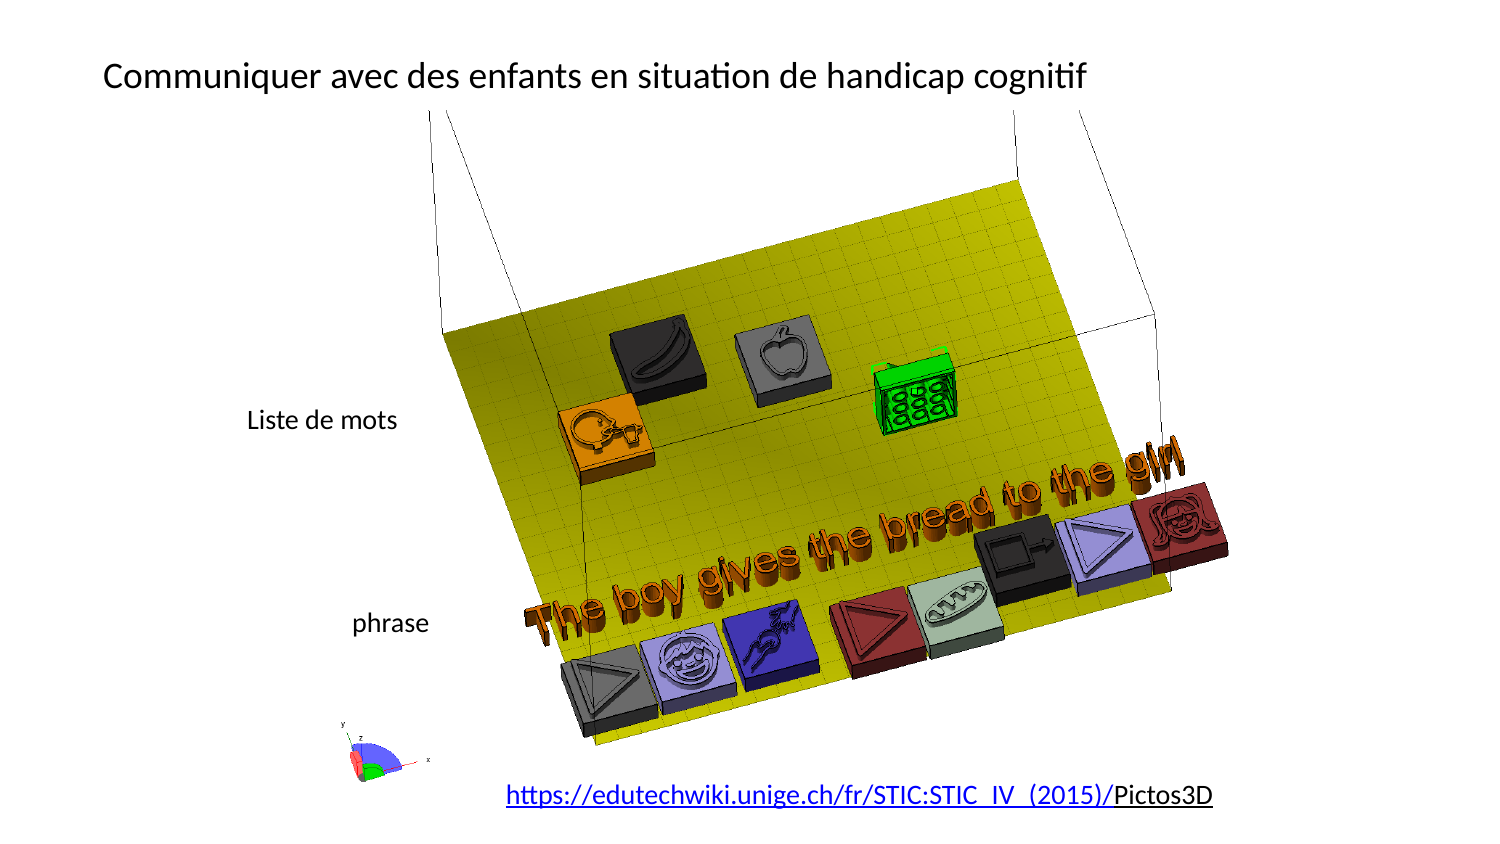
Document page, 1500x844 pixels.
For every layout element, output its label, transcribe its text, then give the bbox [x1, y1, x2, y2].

text_box Liste de mots [232, 394, 413, 443]
picture [289, 110, 1275, 844]
text_box Communiquer avec des enfants en situation de handicap cognitif [88, 43, 1270, 104]
text_box https://edutechwiki.unige.ch/fr/STIC:STIC_IV_(2015)/Pictos3D [490, 768, 1234, 818]
text_box phrase [337, 597, 444, 646]
